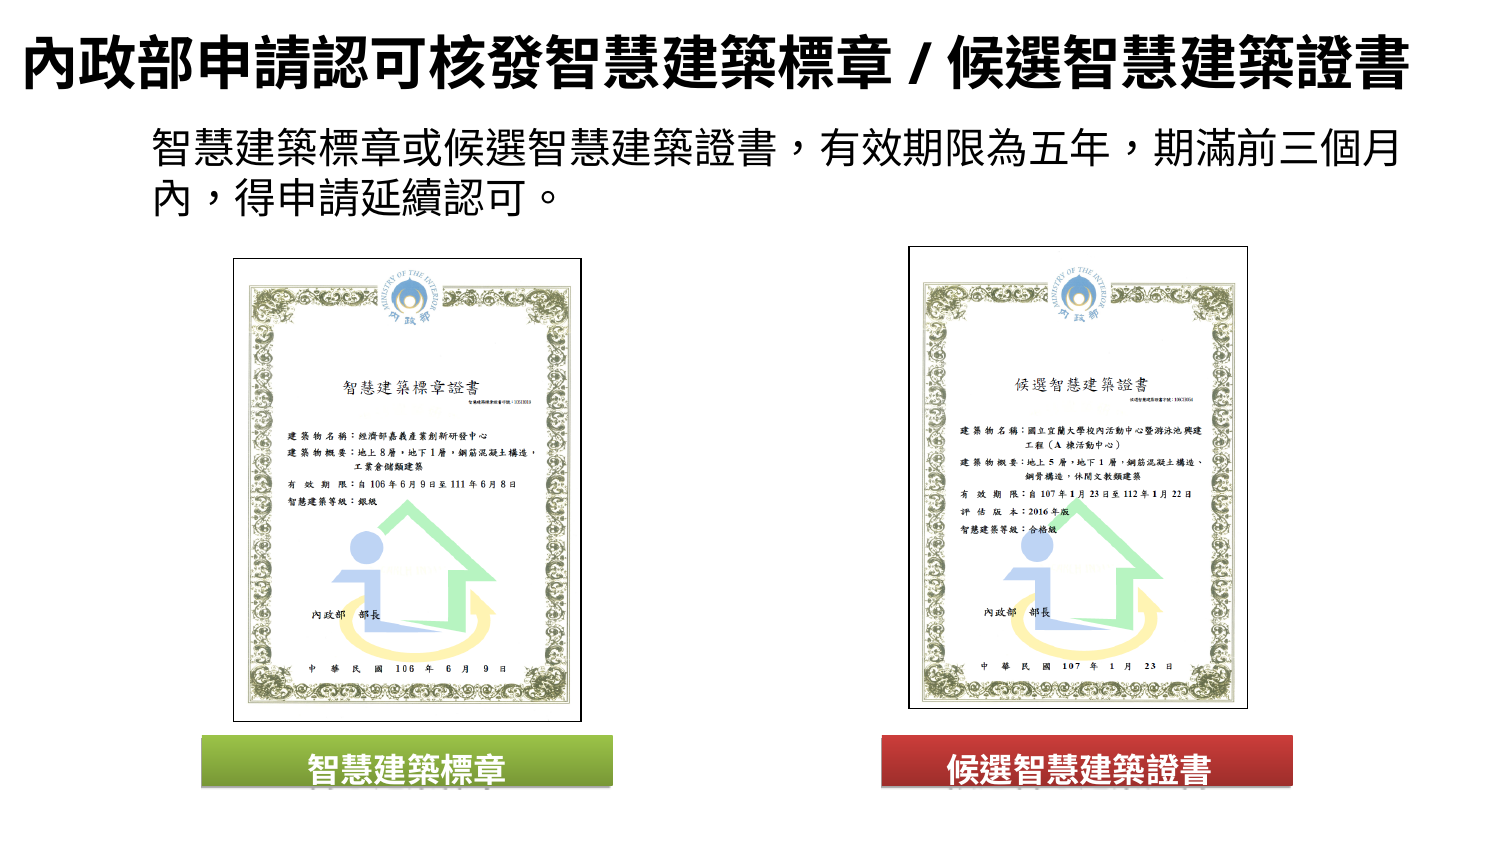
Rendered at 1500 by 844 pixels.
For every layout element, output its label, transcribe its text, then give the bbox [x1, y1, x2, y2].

text_box 候選智慧建築證書 [882, 735, 1293, 785]
title 內政部申請認可核發智慧建築標章/候選智慧建築證書 [0, 0, 1433, 124]
text_box 智慧建築標章 [202, 735, 612, 785]
text_box 智慧建築標章或候選智慧建築證書，有效期限為五年，期滿前三個月內，得申請延續認可。 [136, 113, 1433, 231]
picture [234, 259, 581, 721]
picture [909, 247, 1247, 708]
